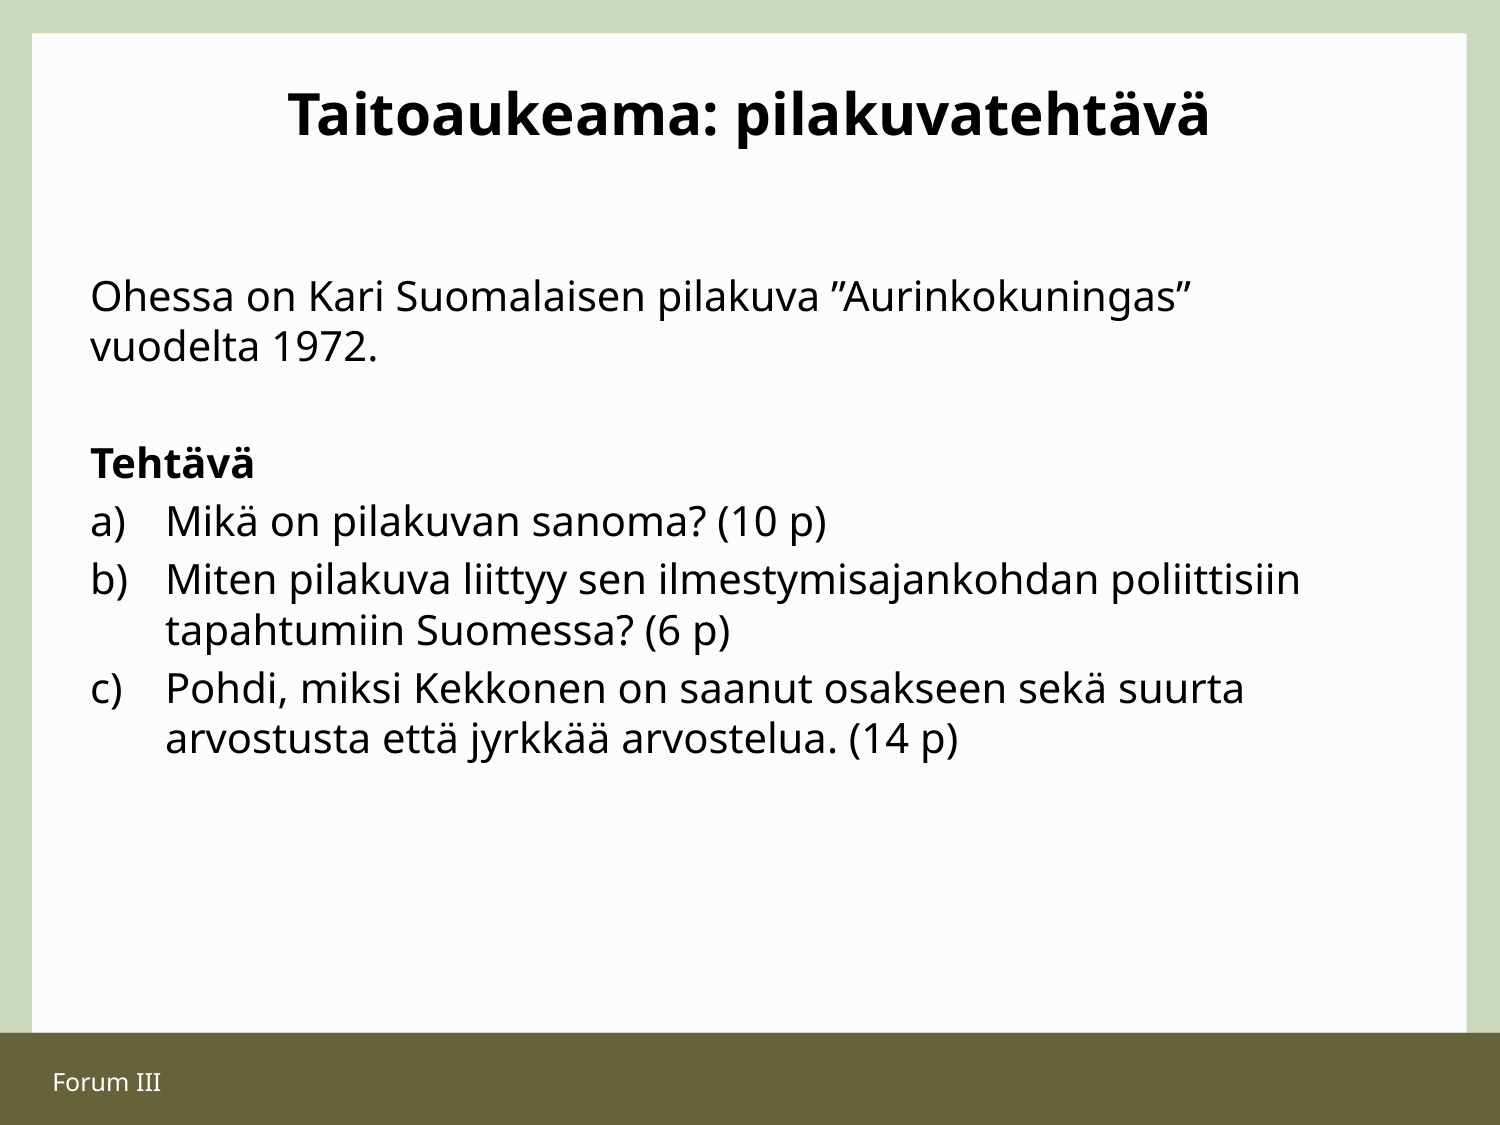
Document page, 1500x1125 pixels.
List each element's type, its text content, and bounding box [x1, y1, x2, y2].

list Ohessa on Kari Suomalaisen pilakuva ”Aurinkokuningas” vuodelta 1972. Tehtävä Mikä on pilakuvan sanoma? (10 p) Miten pilakuva liittyy sen ilmestymisajankohdan poliittisiin tapahtumiin Suomessa? (6 p) Pohdi, miksi Kekkonen on saanut osakseen sekä suurta arvostusta että jyrkkää arvostelua. (14 p) [75, 262, 1388, 1005]
title Taitoaukeama: pilakuvatehtävä [112, 37, 1388, 188]
picture [0, 0, 1500, 1125]
